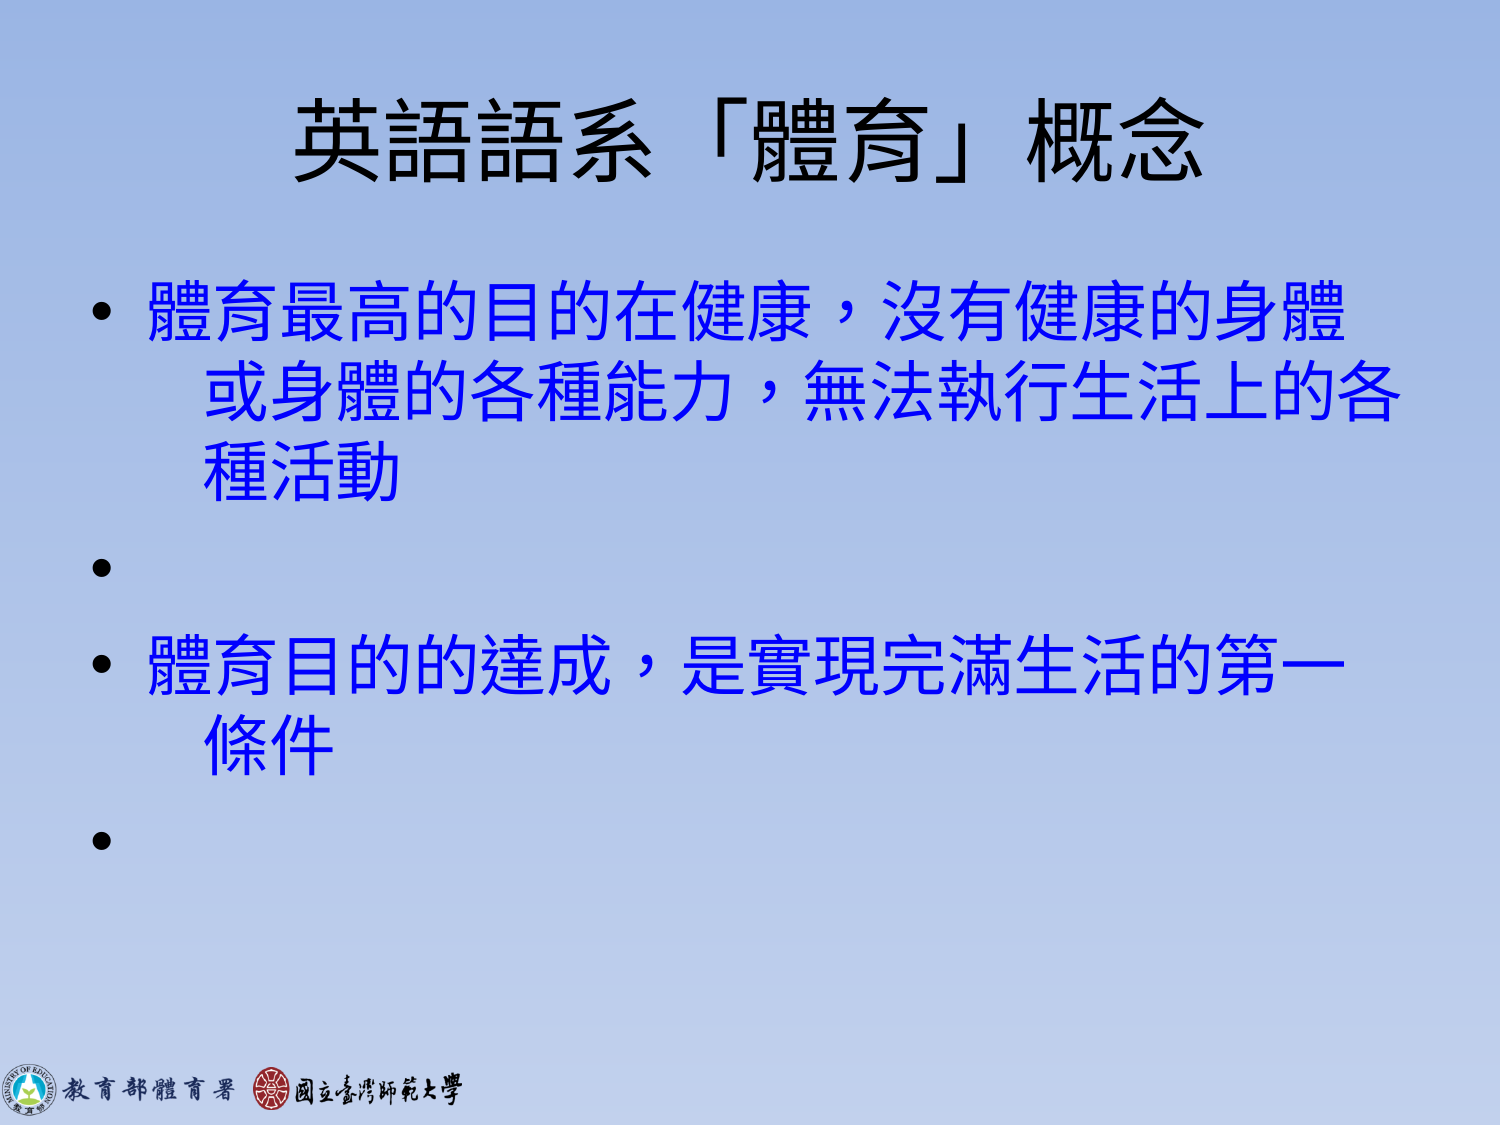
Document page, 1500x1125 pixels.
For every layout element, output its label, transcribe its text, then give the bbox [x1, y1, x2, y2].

list 體育最高的目的在健康，沒有健康的身體或身體的各種能力，無法執行生活上的各種活動 體育目的的達成，是實現完滿生活的第一條件 [75, 262, 1426, 1005]
title 英語語系「體育」概念 [75, 45, 1426, 233]
